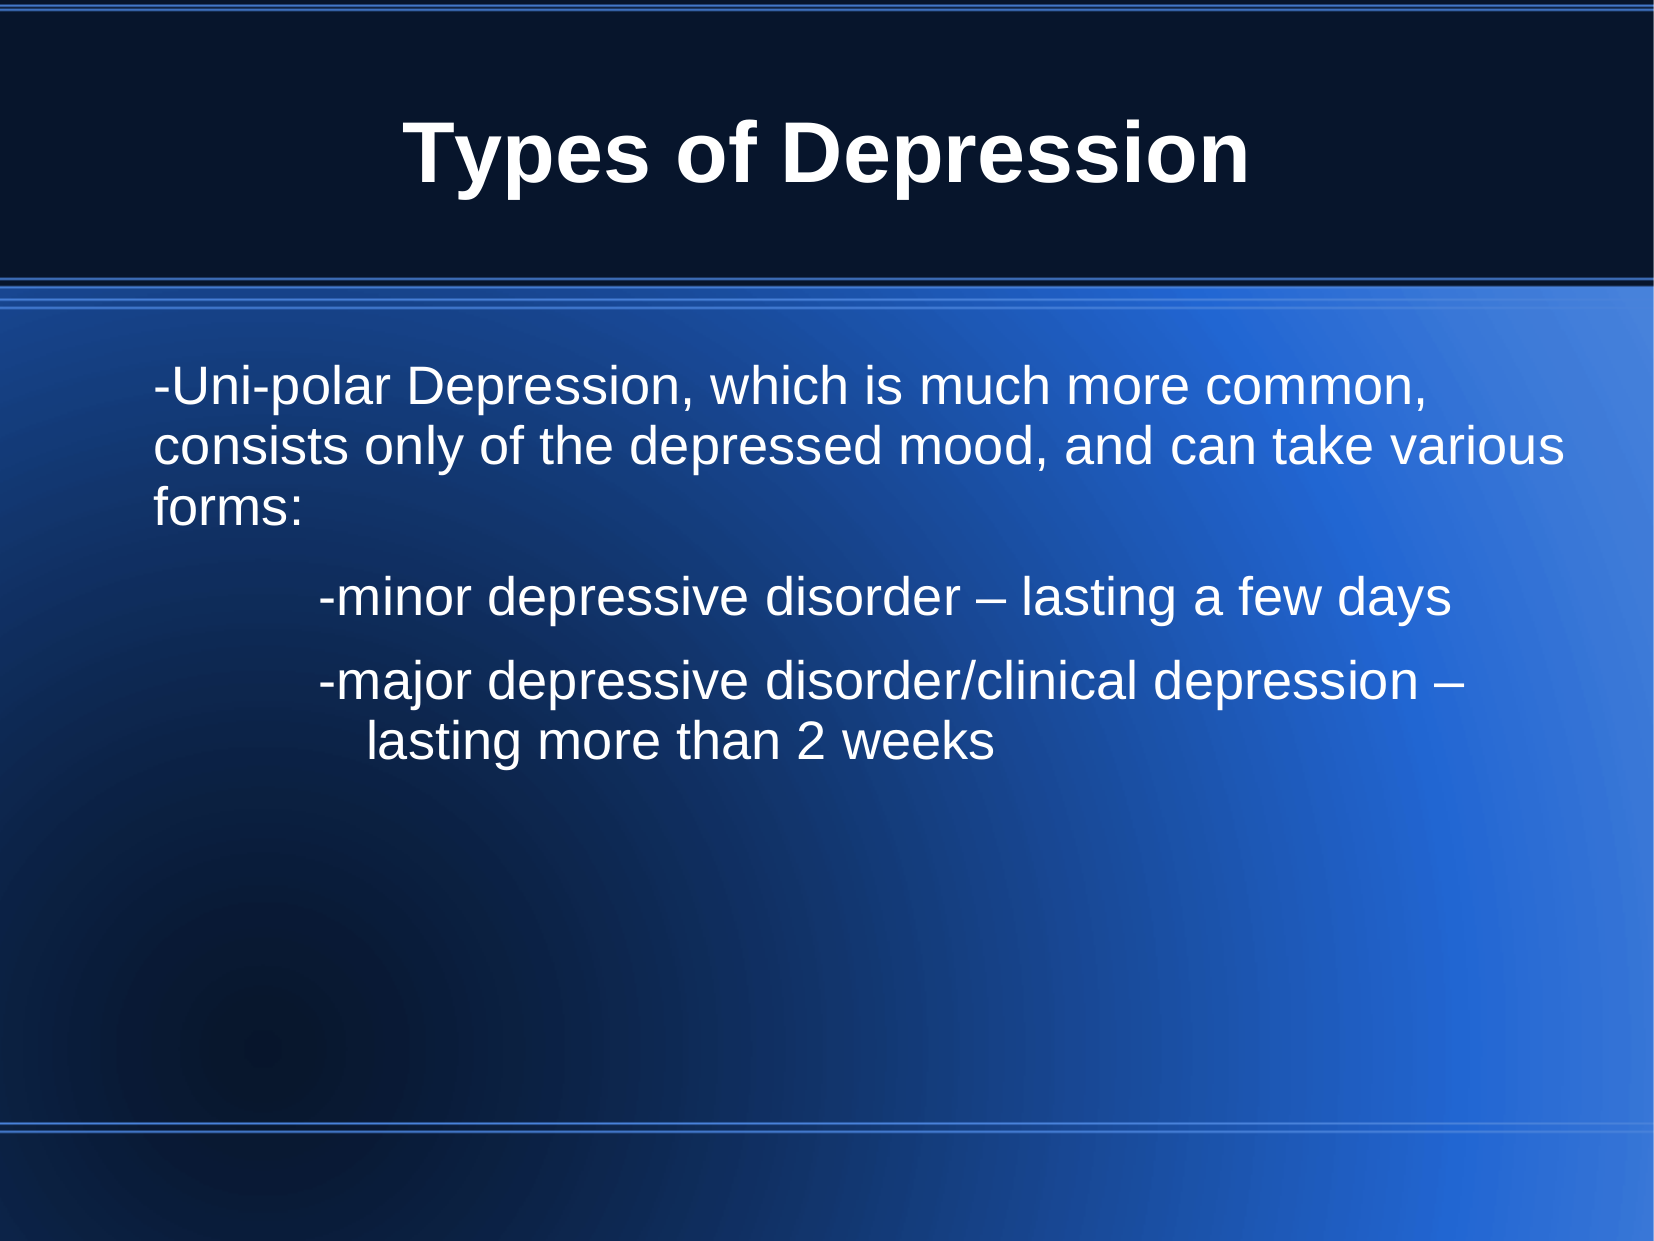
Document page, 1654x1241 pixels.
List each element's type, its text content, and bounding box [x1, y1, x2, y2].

picture [0, 0, 1654, 1241]
title Types of Depression [82, 49, 1571, 257]
list -Uni-polar Depression, which is much more common, consists only of the depressed mood, and can take various forms: -minor depressive disorder – lasting a few days -major depressive disorder/clinical depression – lasting more than 2 weeks [82, 355, 1571, 1058]
